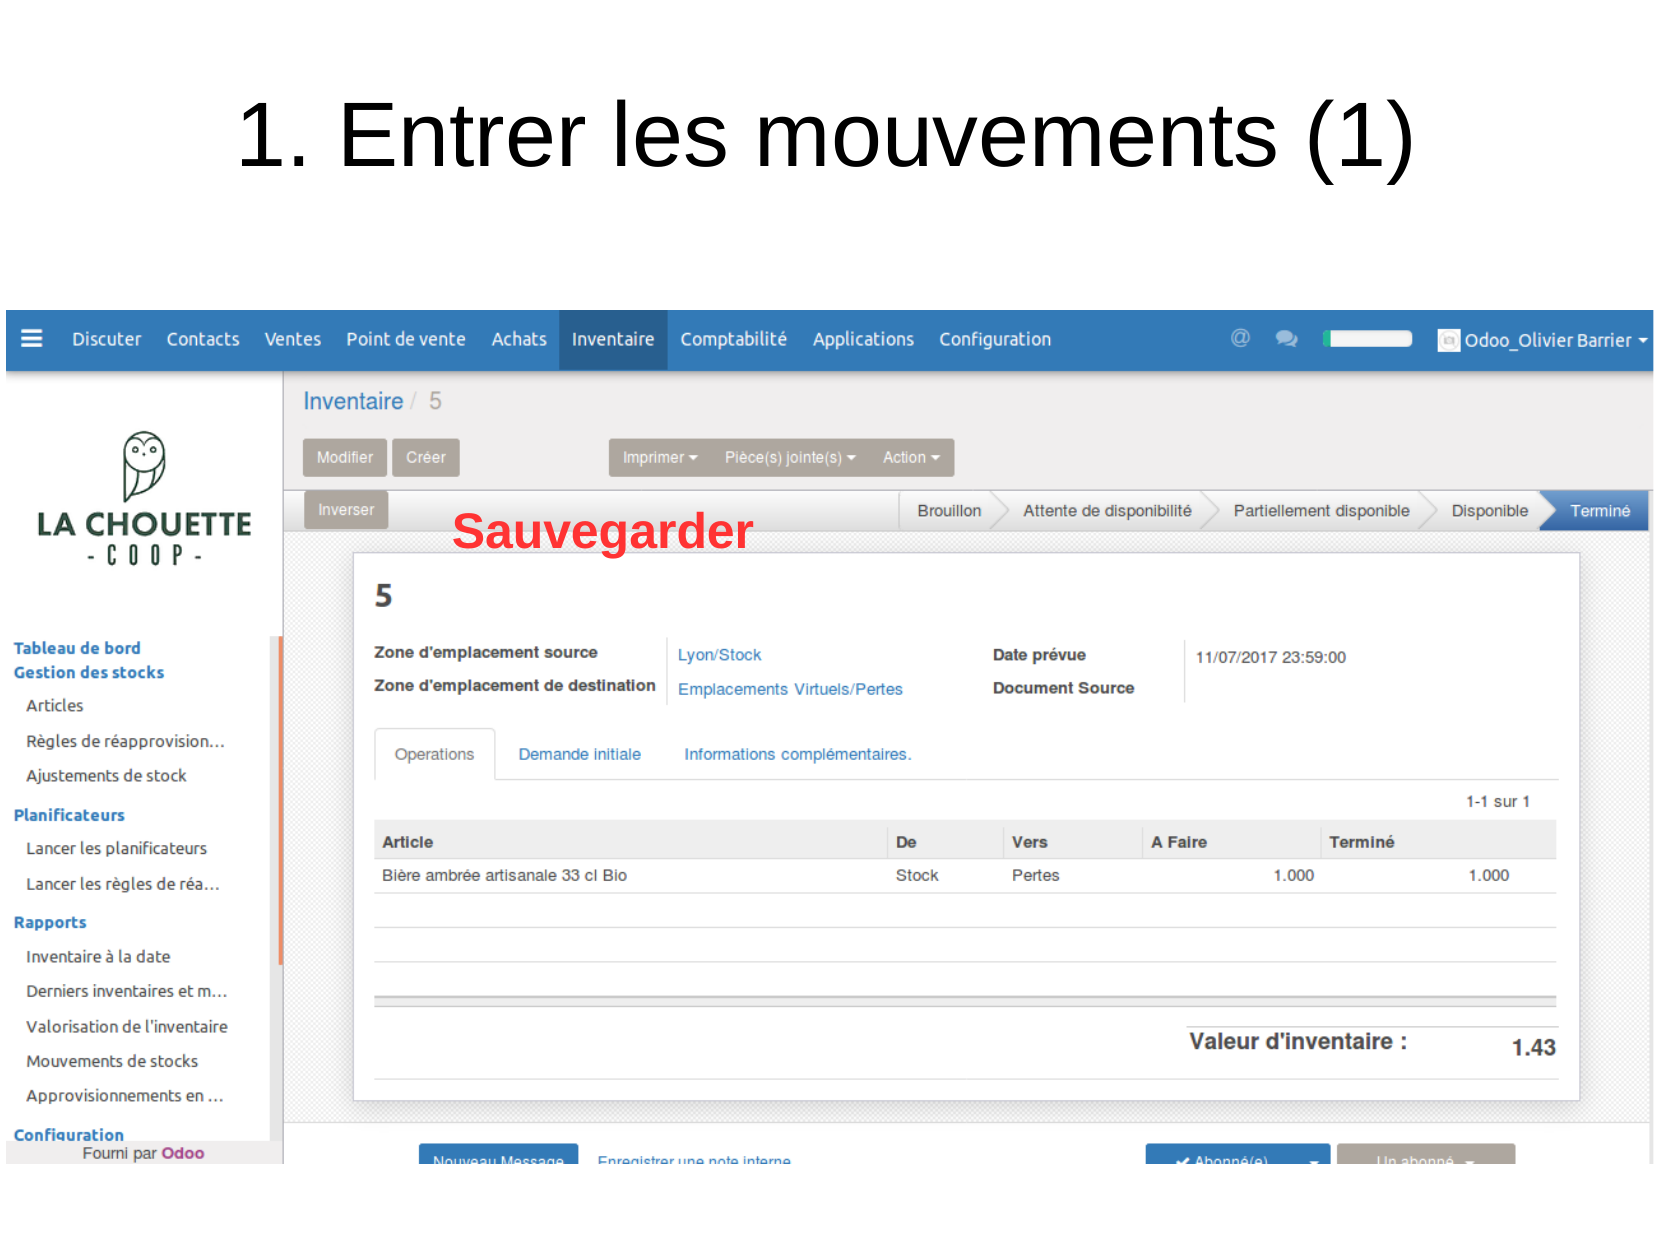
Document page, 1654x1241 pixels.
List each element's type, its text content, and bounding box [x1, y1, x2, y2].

picture [6, 310, 1654, 1164]
title 1. Entrer les mouvements (1) [82, 31, 1571, 239]
text_box Sauvegarder [437, 496, 804, 596]
